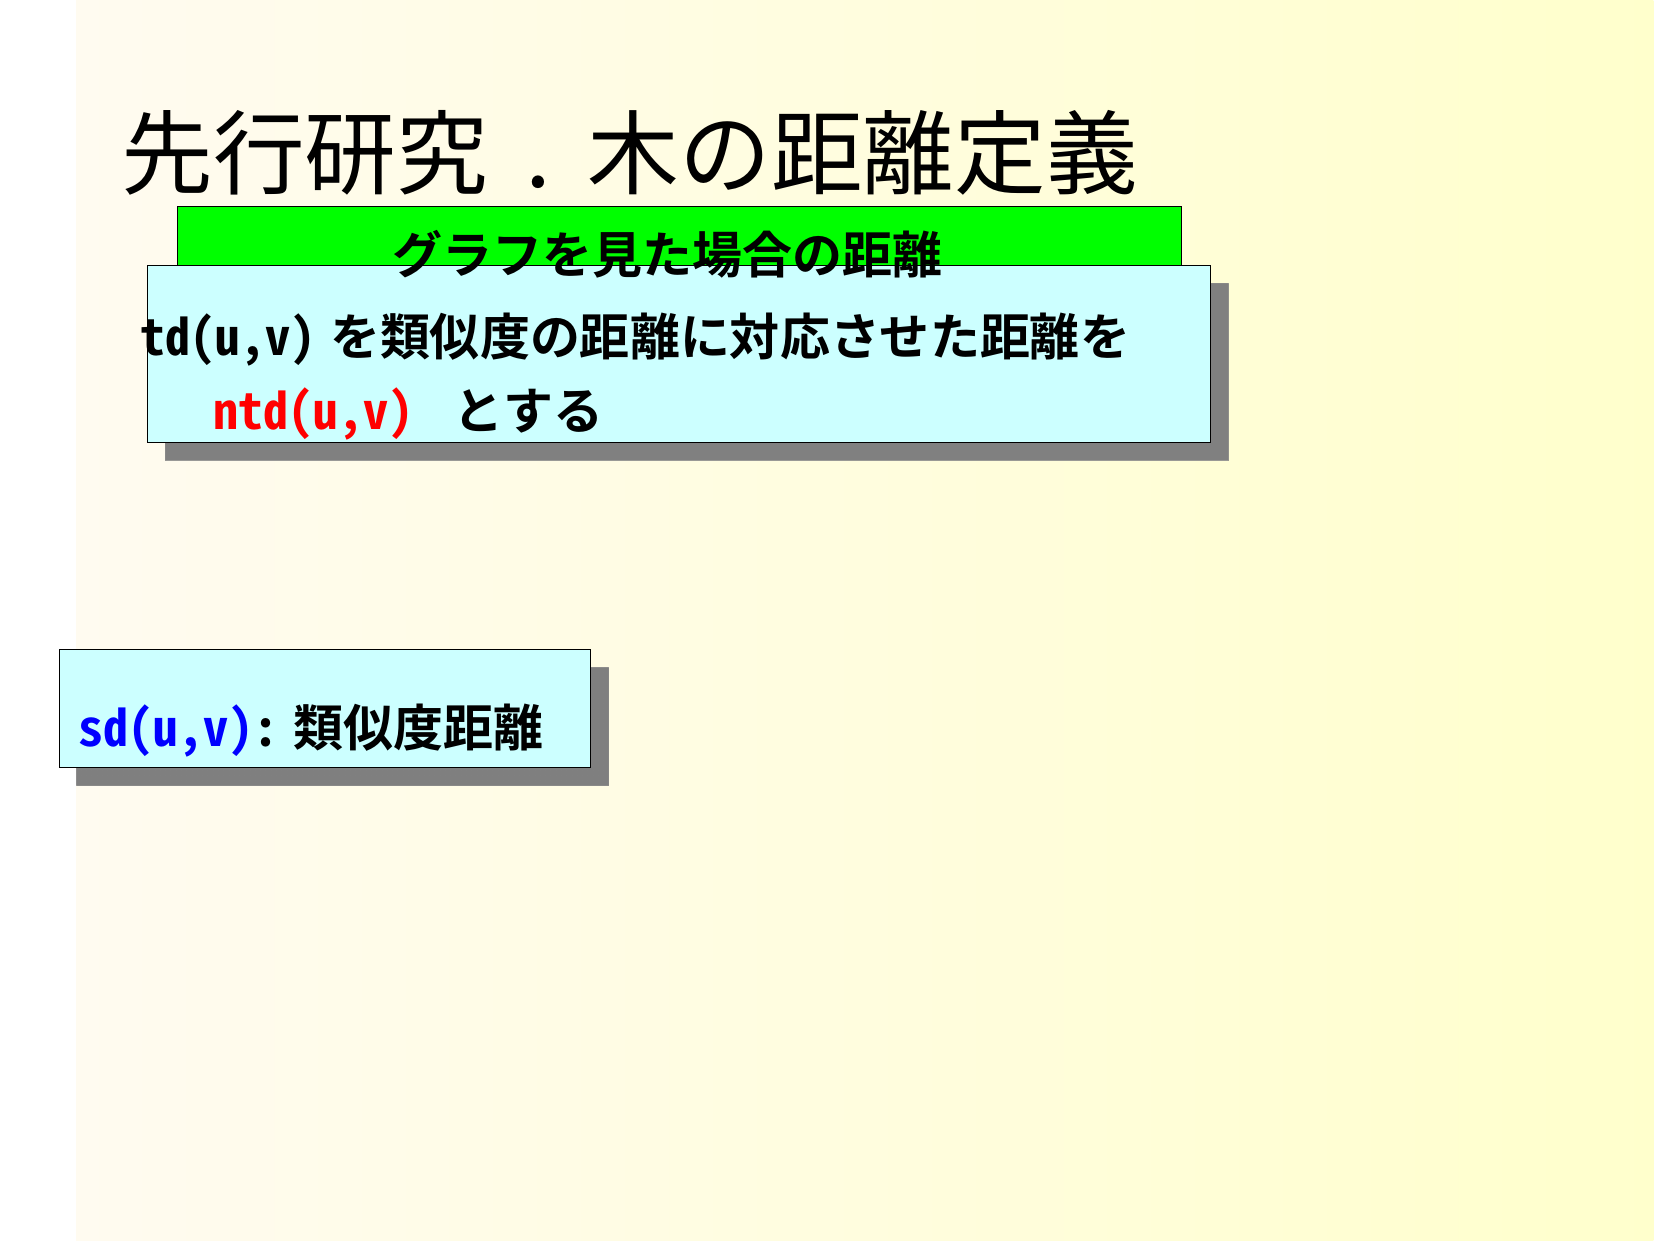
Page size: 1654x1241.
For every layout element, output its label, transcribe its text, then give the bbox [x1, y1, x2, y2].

text_box [147, 206, 1211, 287]
text_box [272, 414, 278, 424]
text_box [147, 414, 1211, 443]
text_box [322, 414, 328, 423]
text_box sd(u,v):類似度距離 [78, 688, 1506, 739]
title 先行研究.木の距離定義 [121, 43, 1534, 252]
text_box [59, 649, 591, 768]
text_box グラフを見た場合の距離 [392, 215, 945, 266]
text_box td(u,v)を類似度の距離に対応させた距離を ntd(u,v) とする [88, 287, 1409, 414]
